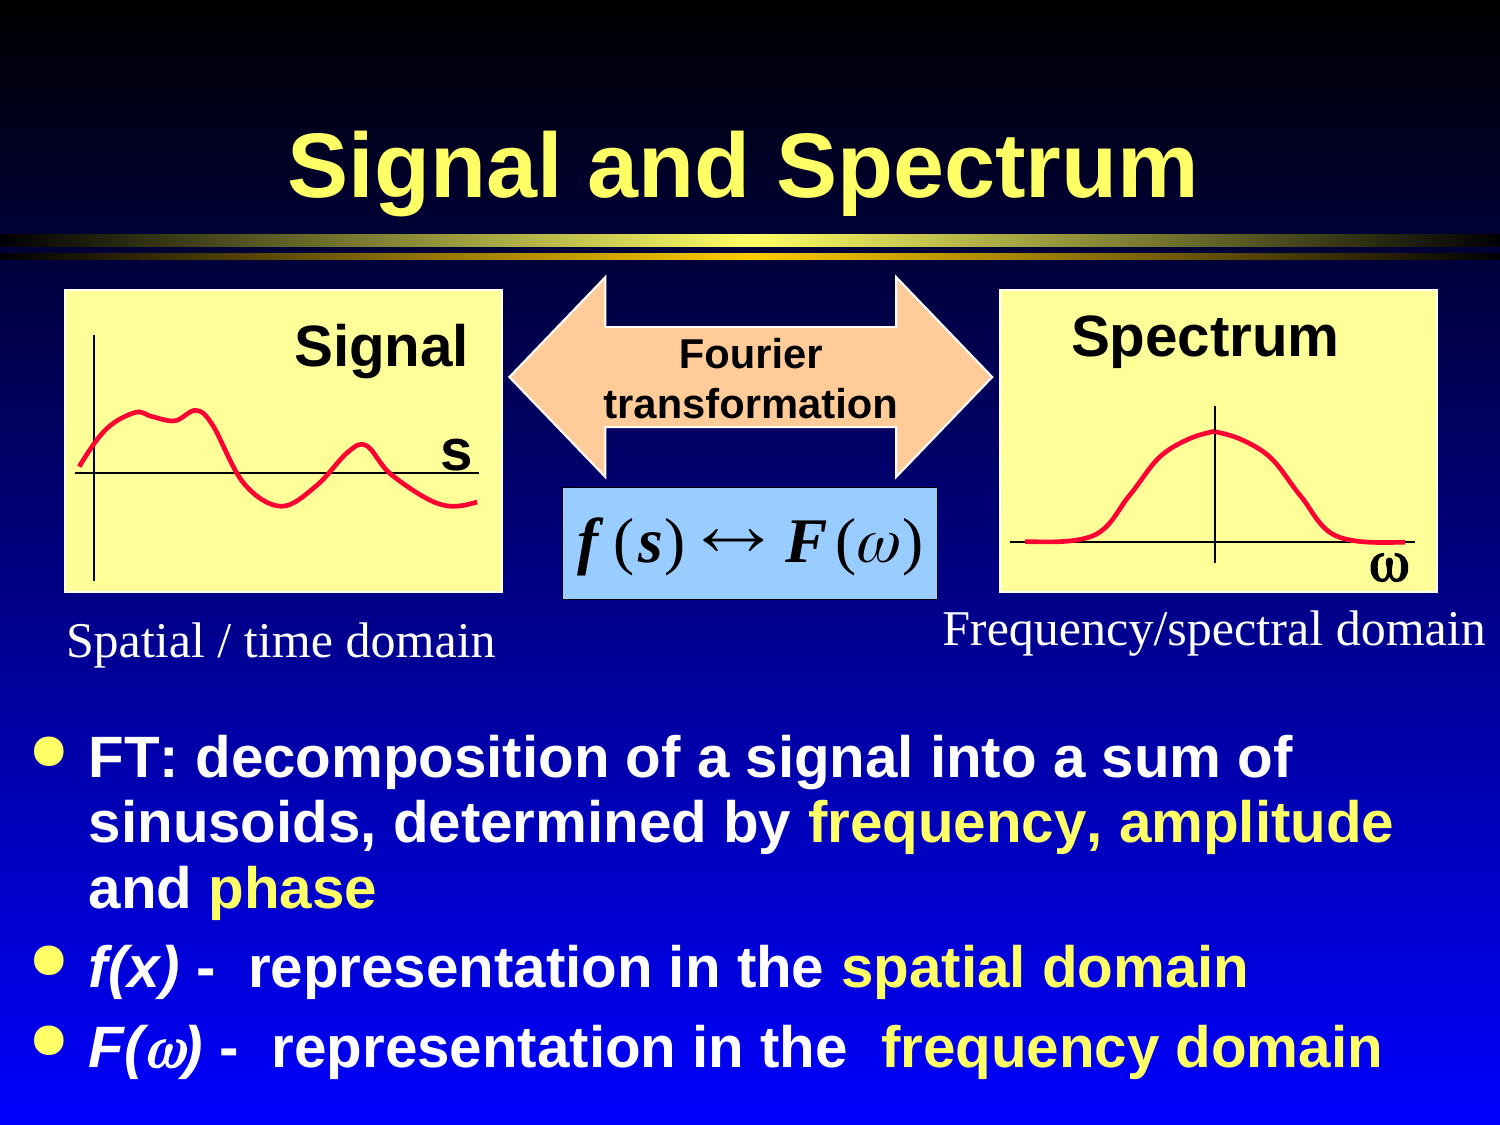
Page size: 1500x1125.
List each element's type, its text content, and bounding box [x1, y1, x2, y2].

title Signal and Spectrum [99, 37, 1388, 225]
text_box Frequency/spectral domain [927, 588, 1500, 664]
text_box Fourier transformation [509, 277, 993, 478]
text_box  [1354, 514, 1418, 588]
list FT: decomposition of a signal into a sum of sinusoids, determined by frequency, amplitude and phase f(x) - representation in the spatial domain F() - representation in the frequency domain [17, 717, 1487, 1104]
text_box Signal [279, 299, 491, 386]
text_box [1088, 434, 1214, 541]
text_box [562, 595, 927, 600]
text_box Spatial / time domain [51, 600, 512, 675]
text_box s [425, 404, 489, 490]
text_box [1216, 435, 1340, 541]
text_box [999, 289, 1438, 588]
chart [553, 498, 940, 595]
text_box Spectrum [1056, 290, 1372, 377]
text_box [64, 289, 503, 592]
text_box [562, 487, 938, 498]
